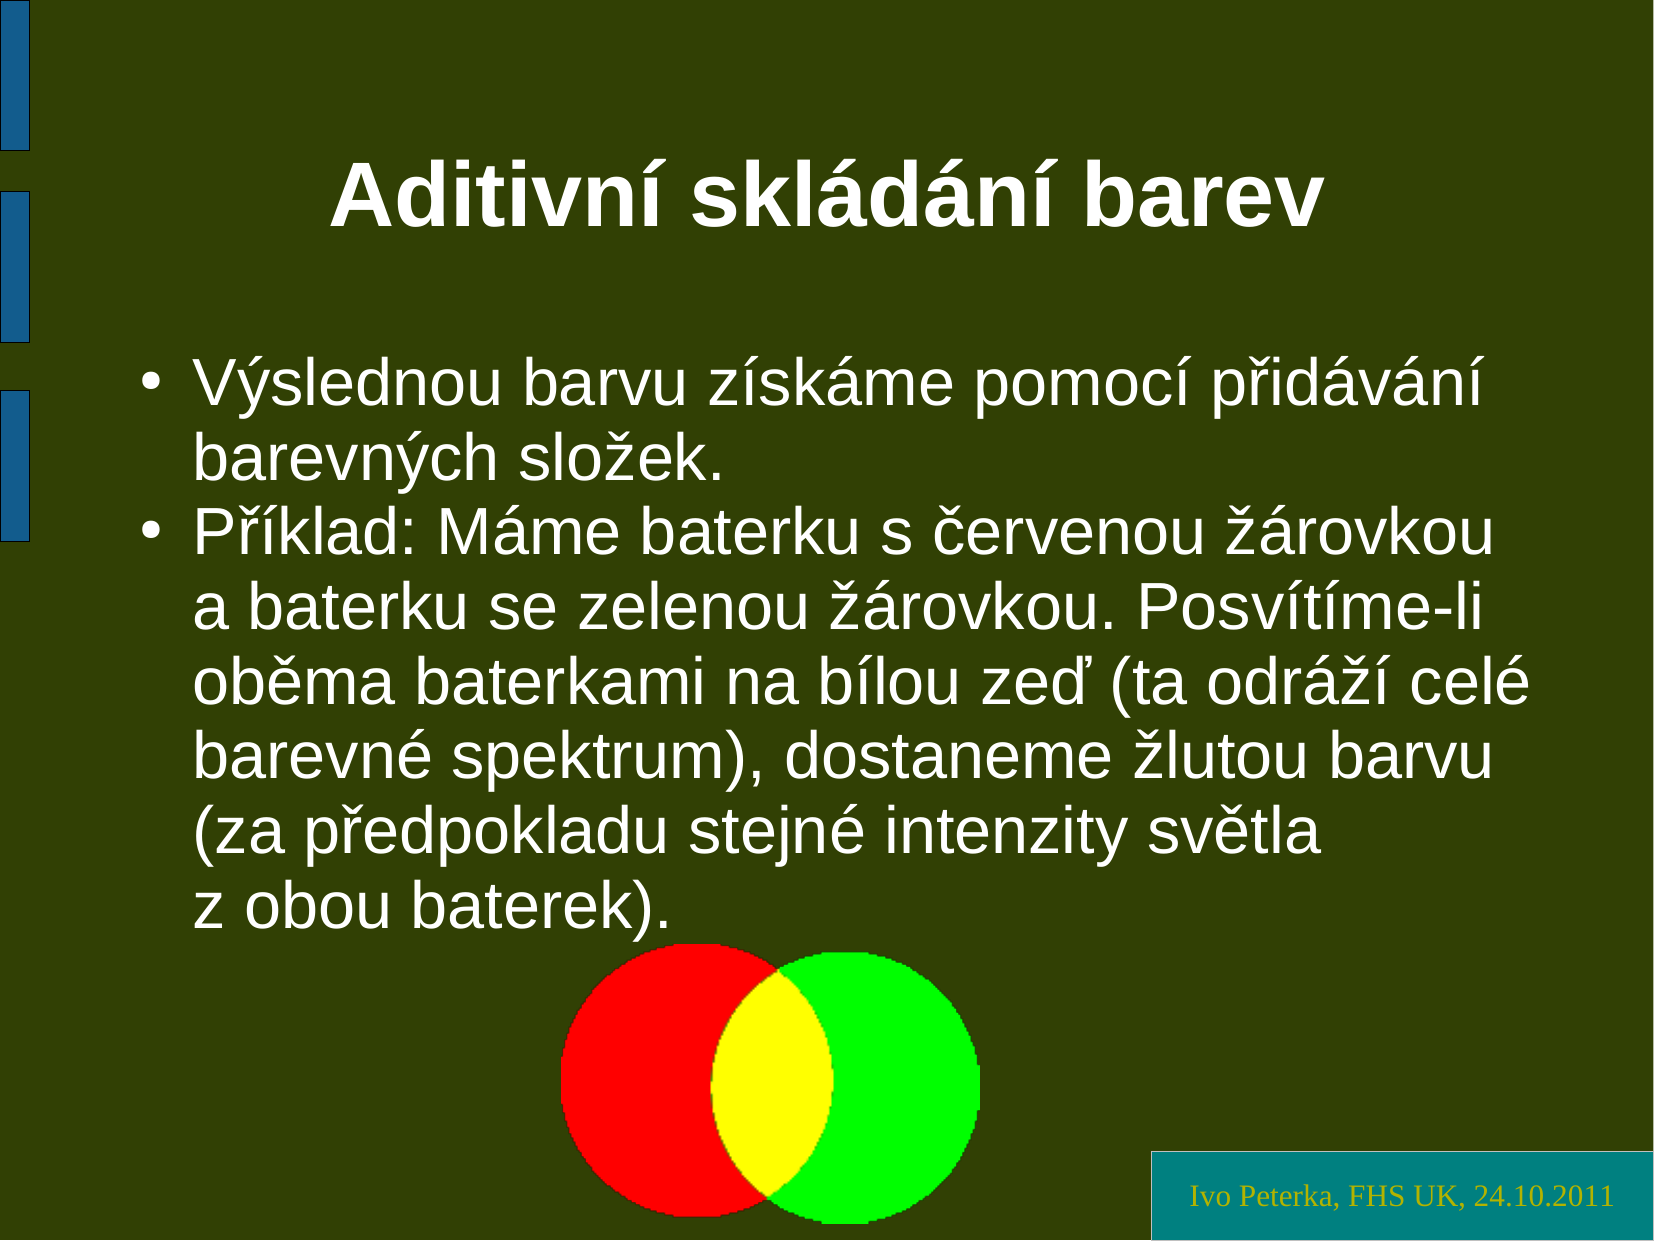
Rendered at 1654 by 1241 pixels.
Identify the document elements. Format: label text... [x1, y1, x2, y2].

picture [561, 944, 980, 1224]
title Aditivní skládání barev [121, 98, 1534, 291]
list Výslednou barvu získáme pomocí přidávání barevných složek. Příklad: Máme baterku s červenou žárovkou a baterku se zelenou žárovkou. Posvítíme-li oběma baterkami na bílou zeď (ta odráží celé barevné spektrum), dostaneme žlutou barvu (za předpokladu stejné intenzity světla z obou baterek). [121, 344, 1534, 1112]
